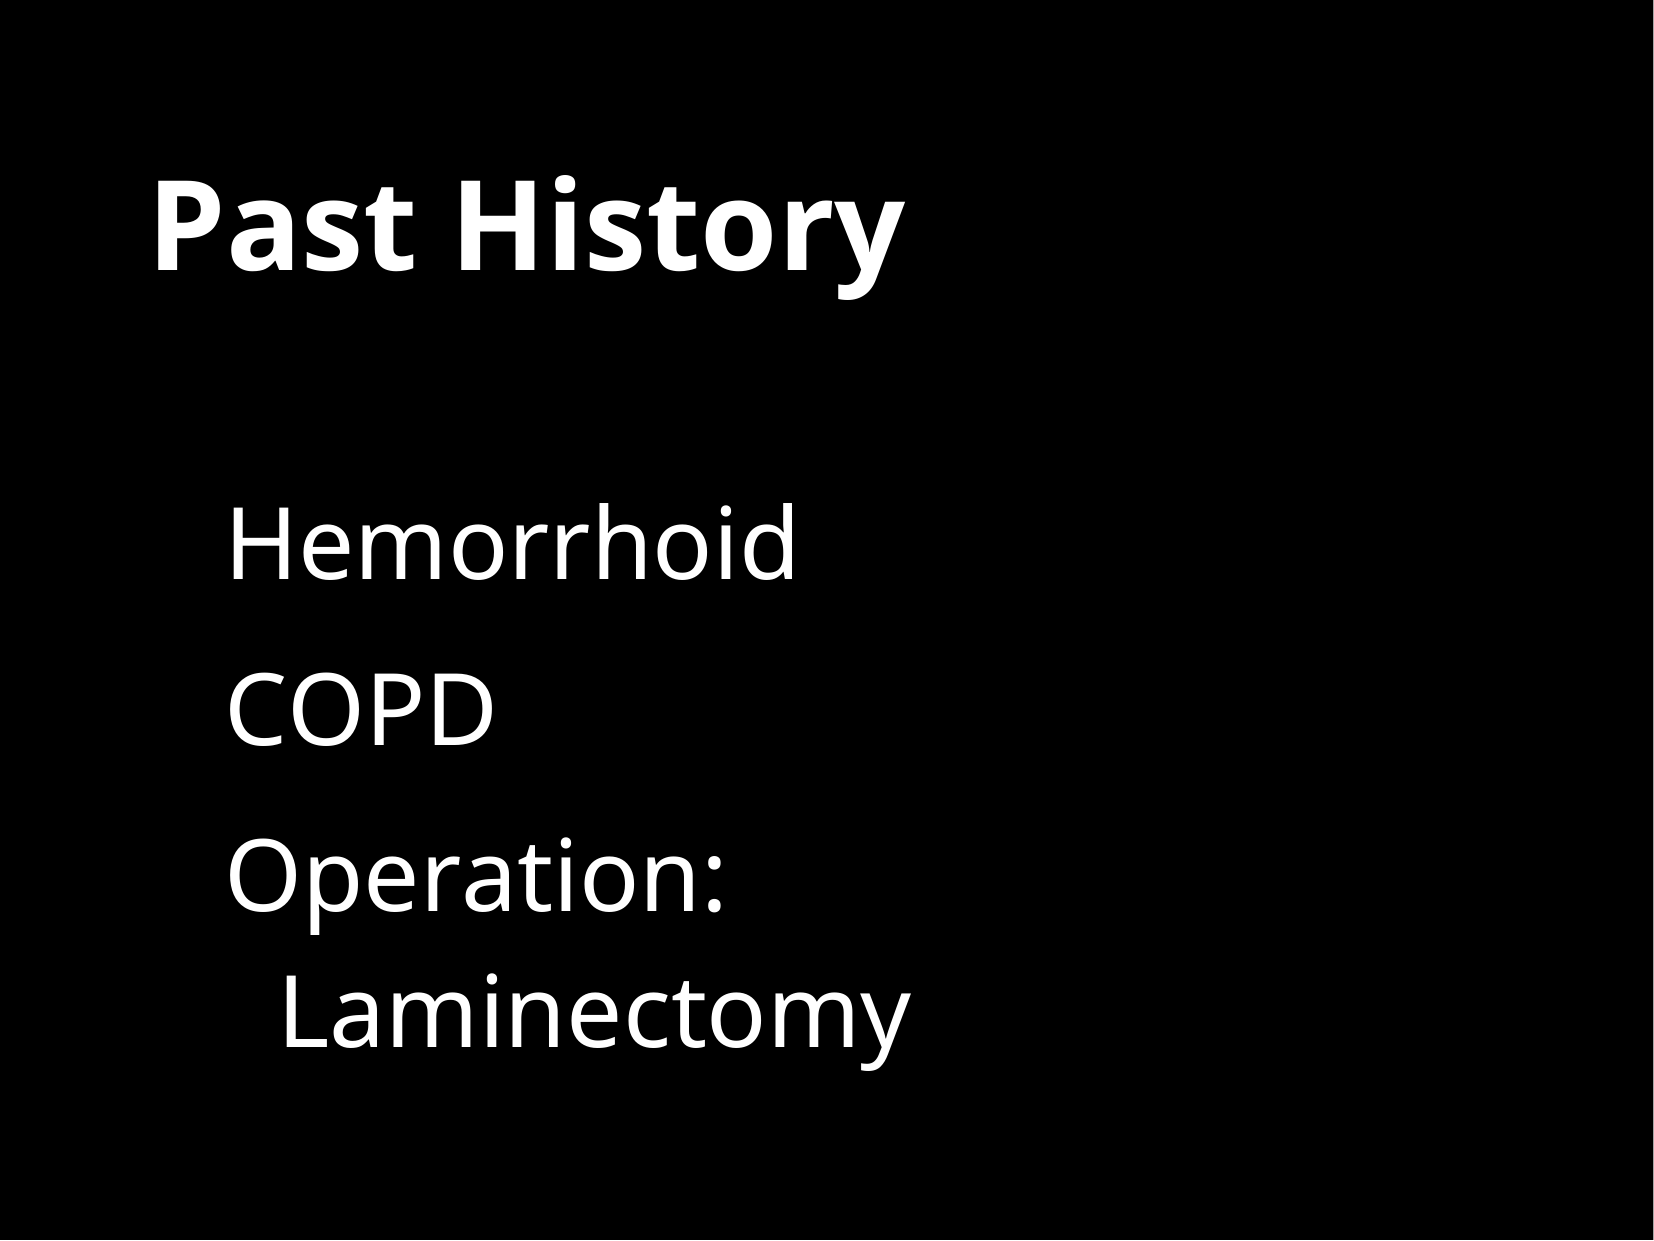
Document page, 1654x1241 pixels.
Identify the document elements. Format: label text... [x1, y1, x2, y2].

title Past History [147, 118, 1506, 326]
list Hemorrhoid COPD Operation: Laminectomy [206, 472, 1571, 1109]
